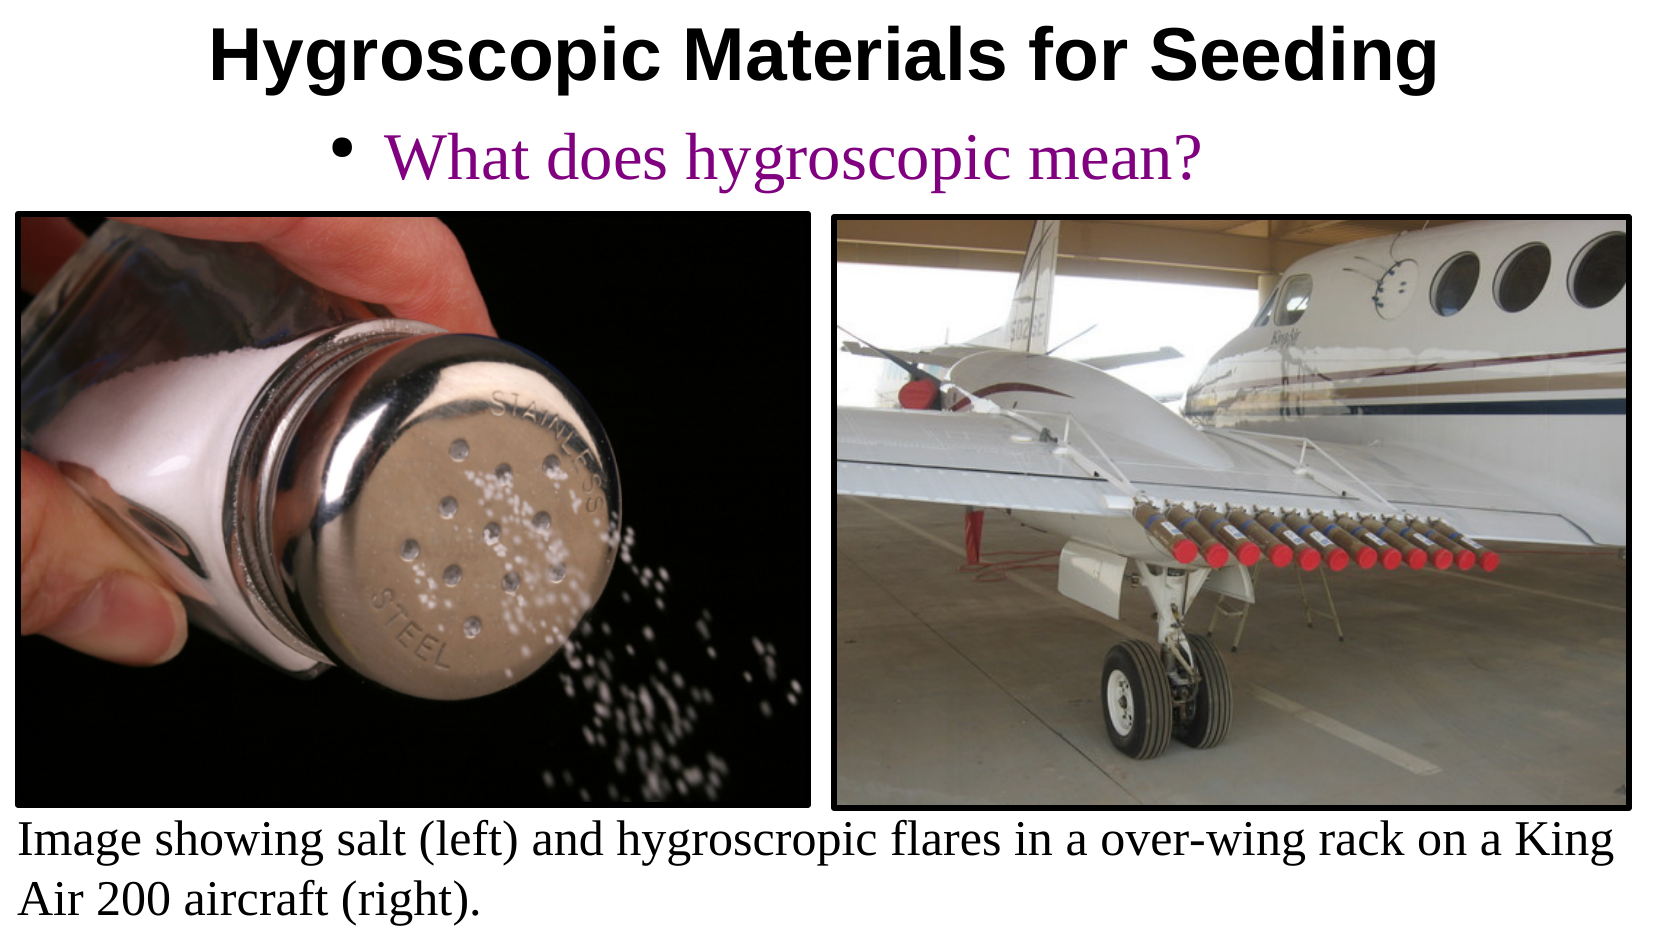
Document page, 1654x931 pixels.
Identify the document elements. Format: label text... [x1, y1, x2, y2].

title Hygroscopic Materials for Seeding [0, 0, 1654, 101]
text_box What does hygroscopic mean? [4, 96, 1619, 202]
picture [837, 220, 1626, 804]
picture [20, 216, 806, 802]
text_box Image showing salt (left) and hygroscropic flares in a over-wing rack on a King Air 200 aircraft (right). [6, 804, 1626, 928]
